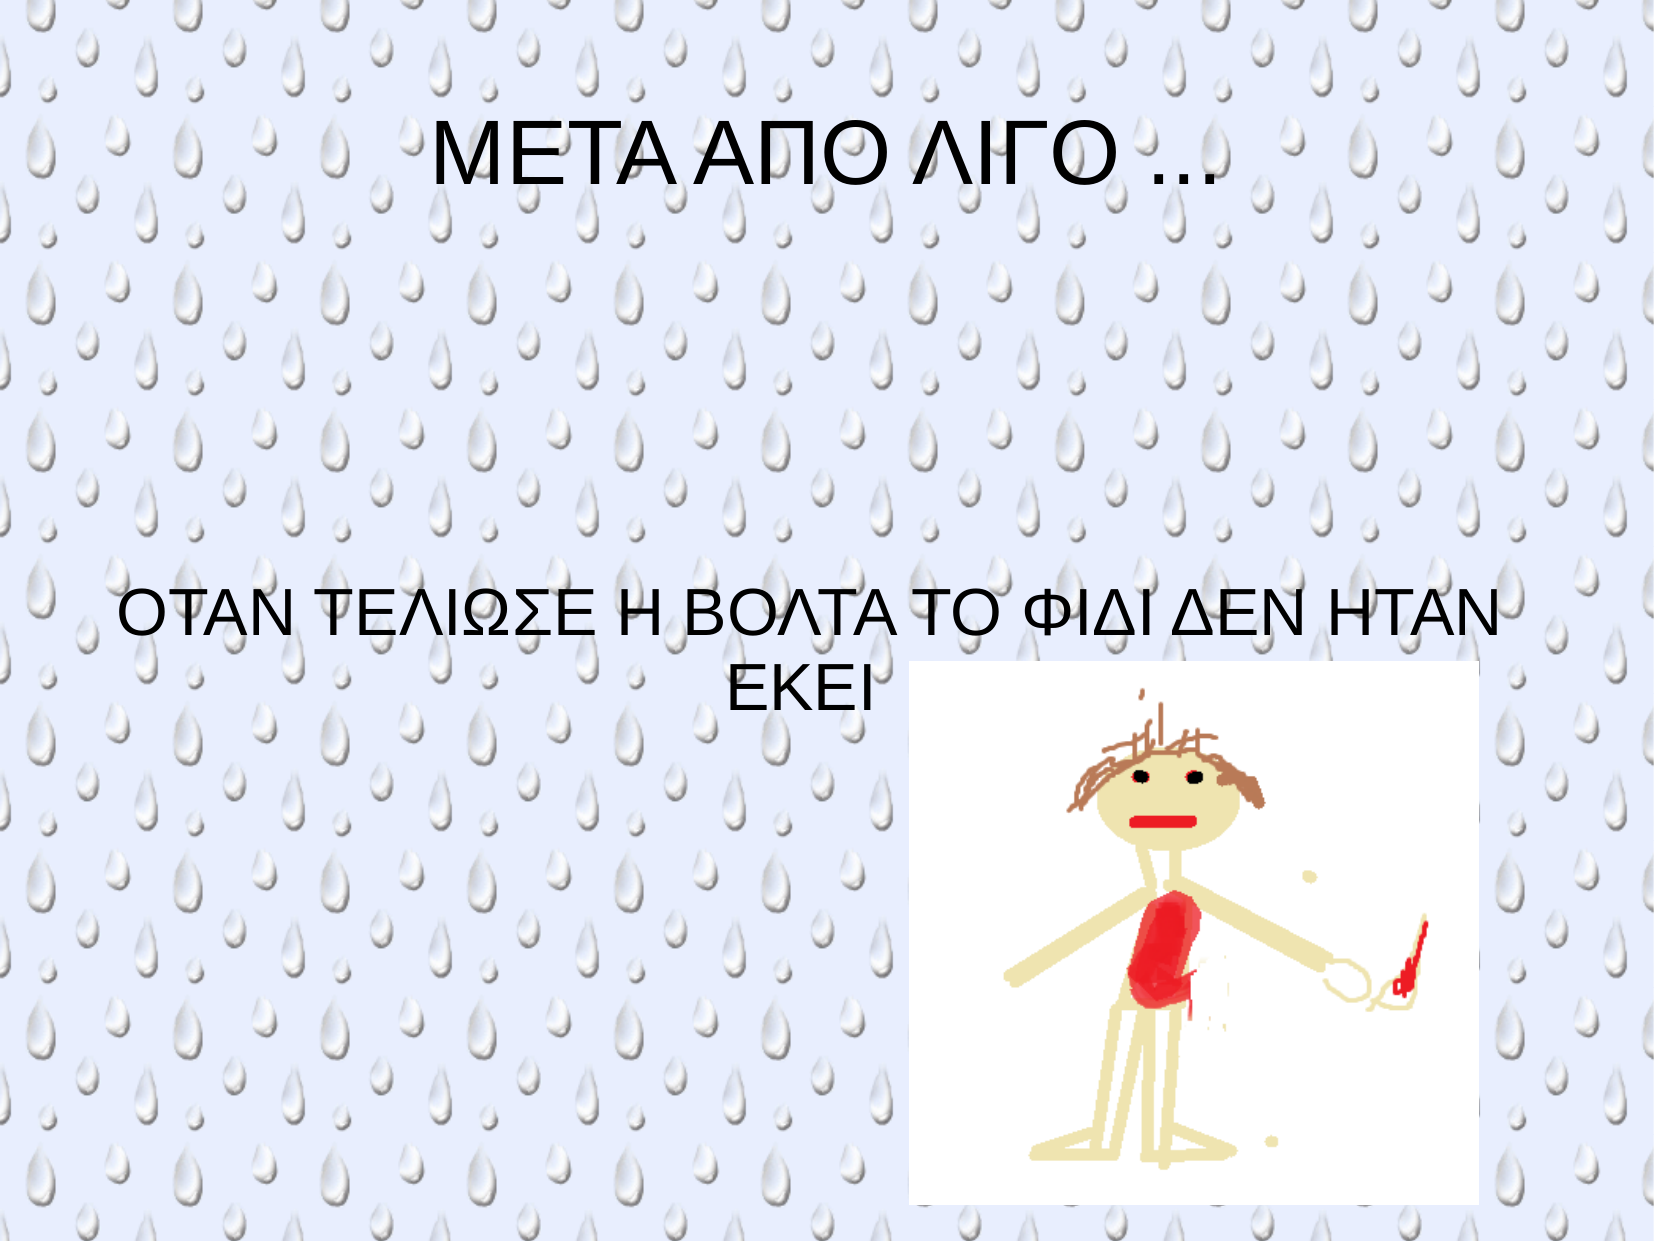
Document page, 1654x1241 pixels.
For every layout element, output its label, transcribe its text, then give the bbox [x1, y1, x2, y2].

subtitle ΟΤΑΝ ΤΕΛΙΩΣΕ Η ΒΟΛΤΑ ΤΟ ΦΙΔΙ ΔΕΝ ΗΤΑΝ ΕΚΕΙ [82, 290, 1538, 1010]
title ΜΕΤΑ ΑΠΟ ΛΙΓΟ ... [82, 49, 1571, 257]
picture [0, 0, 1654, 1241]
